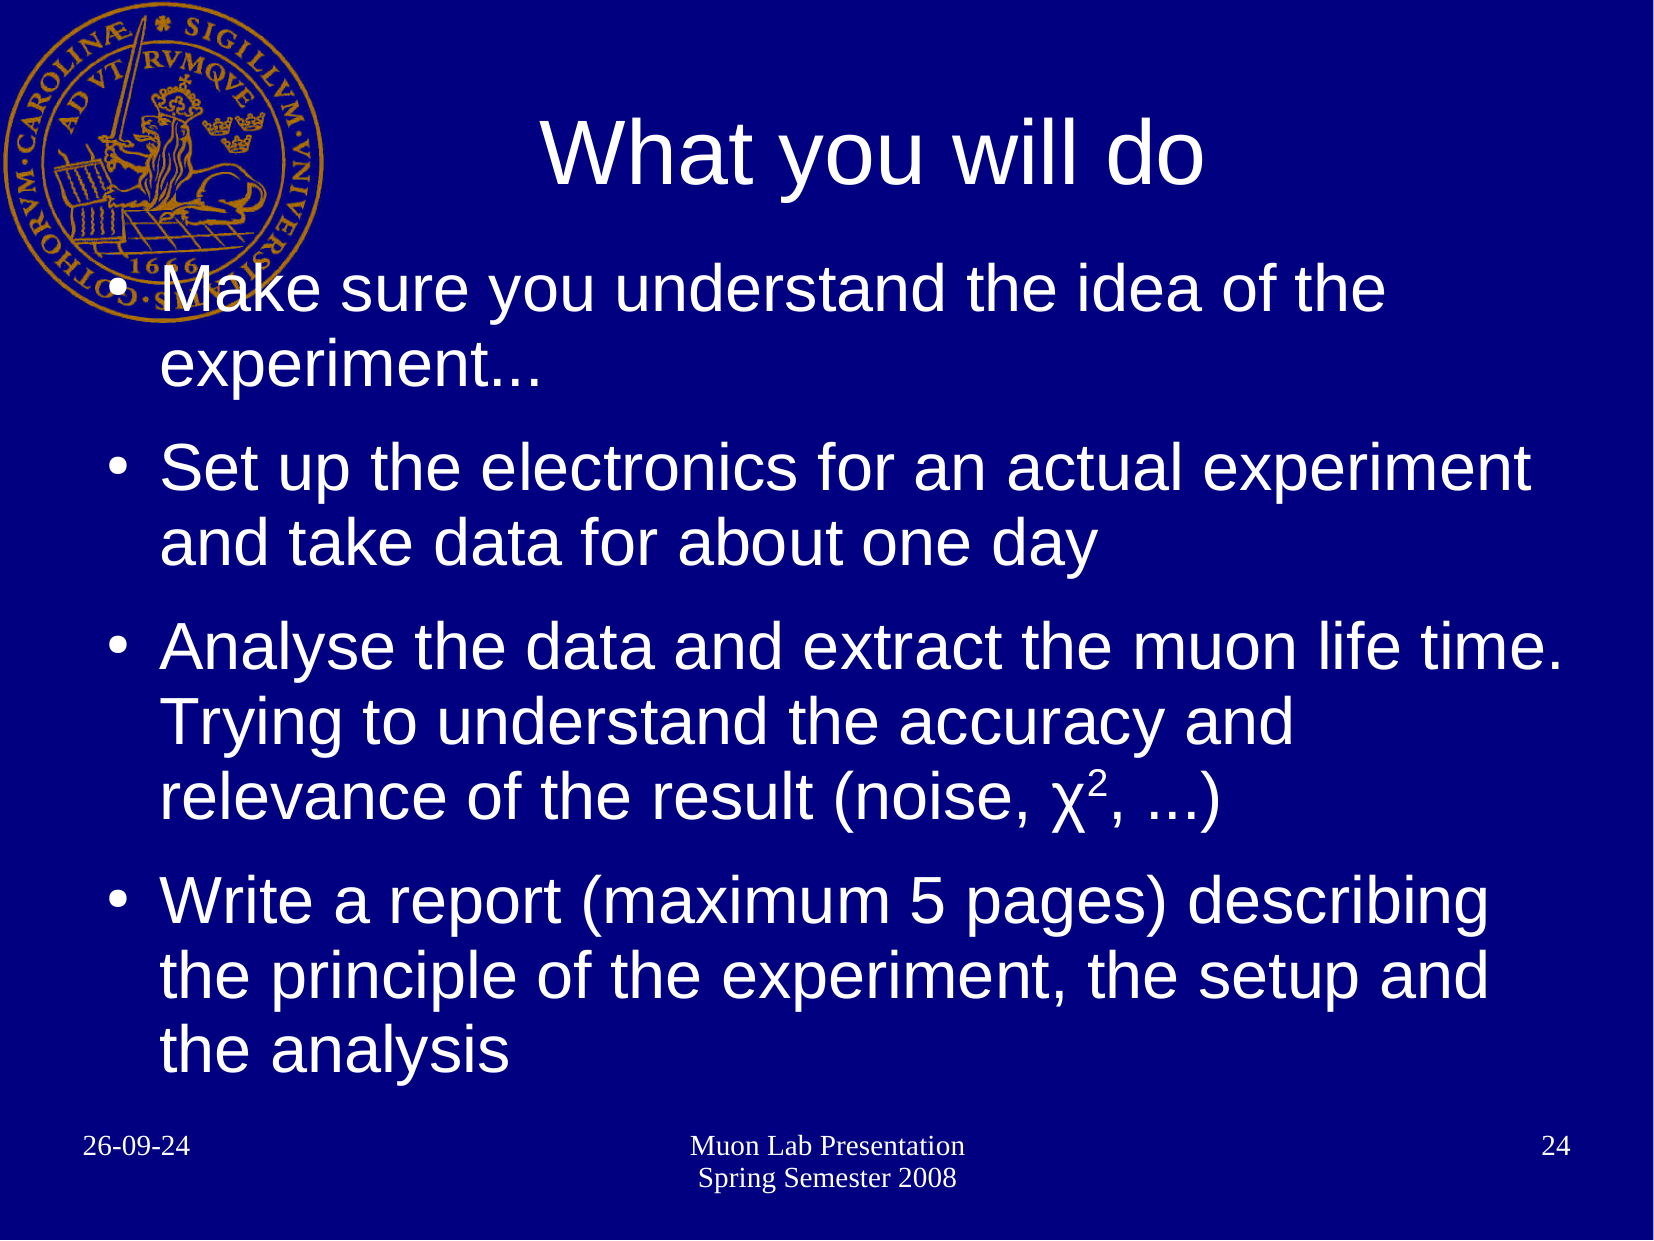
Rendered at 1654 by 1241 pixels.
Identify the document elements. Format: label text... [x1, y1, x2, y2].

picture [0, 0, 325, 325]
title What you will do [177, 49, 1571, 250]
list Make sure you understand the idea of the experiment... Set up the electronics for an actual experiment and take data for about one day Analyse the data and extract the muon life time. Trying to understand the accuracy and relevance of the result (noise, χ2, ...) Write a report (maximum 5 pages) describing the principle of the experiment, the setup and the analysis [88, 250, 1577, 1090]
